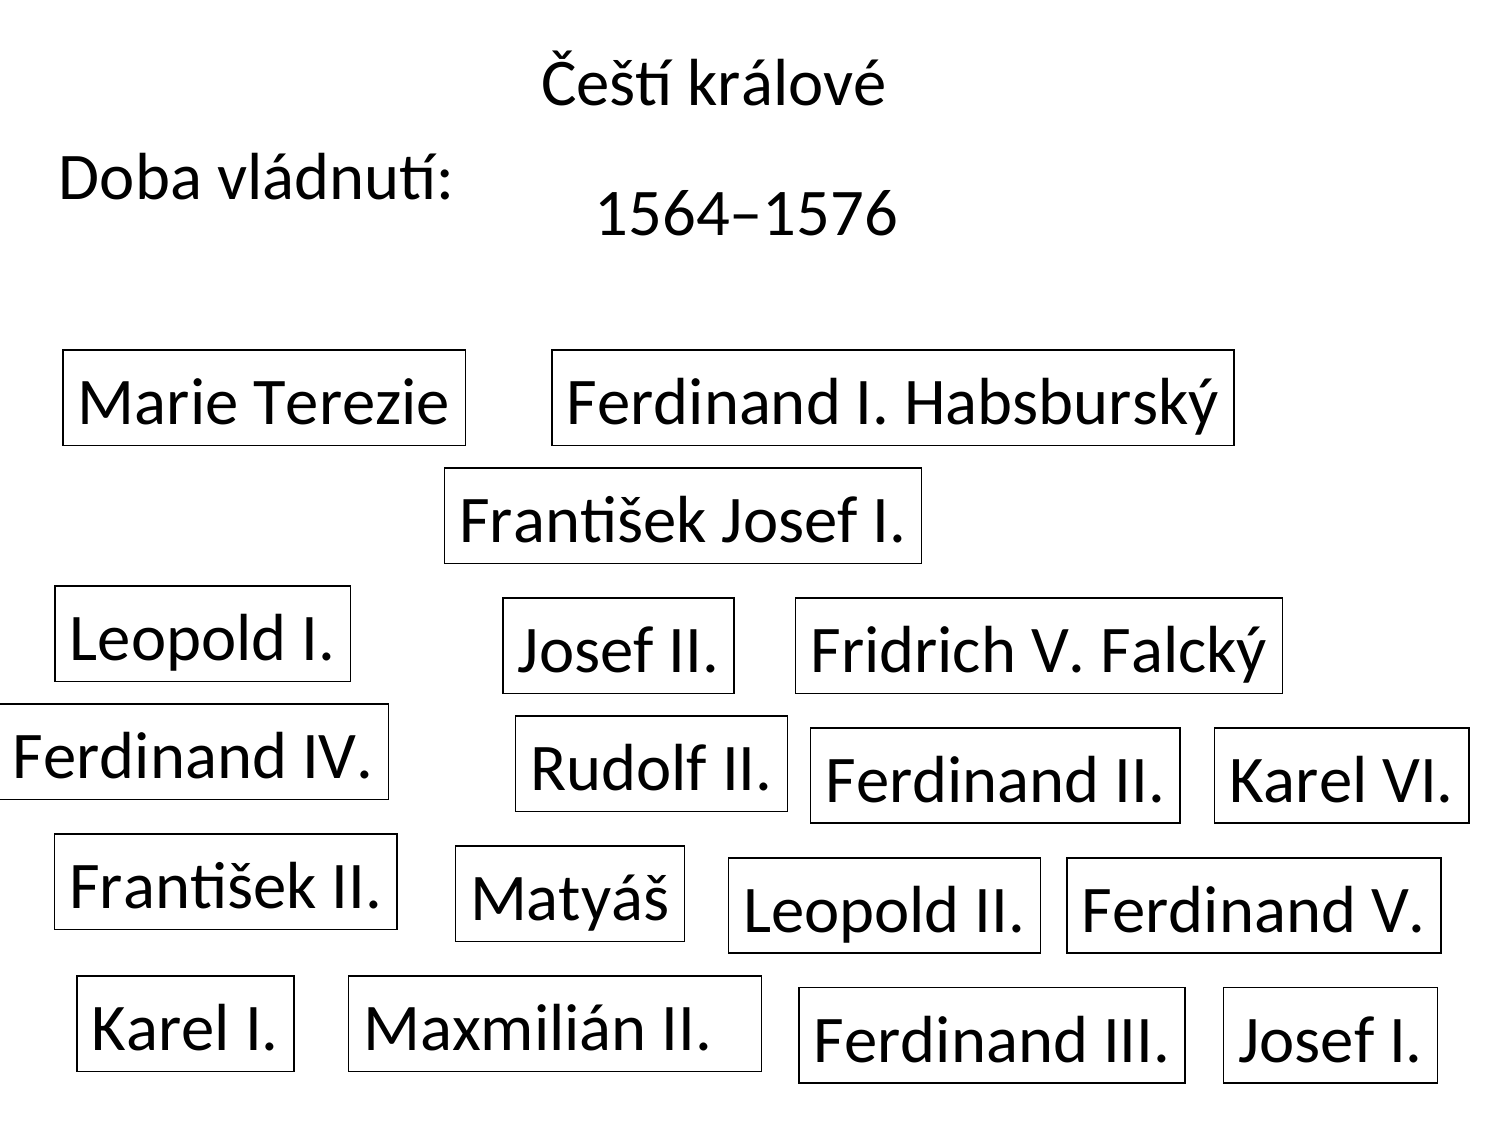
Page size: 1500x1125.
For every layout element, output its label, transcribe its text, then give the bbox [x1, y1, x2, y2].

text_box František Josef I. [444, 467, 922, 564]
text_box Čeští králové [526, 30, 903, 127]
text_box Josef I. [1223, 987, 1438, 1084]
text_box Matyáš [455, 846, 685, 942]
text_box Leopold II. [728, 857, 1041, 954]
text_box Rudolf II. [515, 716, 788, 812]
text_box Ferdinand V. [1067, 857, 1441, 954]
text_box Fridrich V. Falcký [795, 597, 1283, 694]
text_box Ferdinand IV. [0, 704, 389, 800]
text_box Josef II. [503, 597, 735, 694]
text_box Ferdinand I. Habsburský [551, 349, 1234, 446]
text_box Karel I. [77, 976, 294, 1072]
text_box František II. [54, 834, 398, 930]
text_box Leopold I. [55, 586, 351, 682]
text_box Ferdinand III. [798, 987, 1186, 1084]
text_box 1564–1576 [549, 160, 913, 257]
text_box Maxmilián II. [348, 976, 762, 1072]
text_box Ferdinand II. [810, 727, 1181, 824]
text_box Doba vládnutí: [44, 125, 470, 221]
text_box Karel VI. [1214, 727, 1469, 824]
text_box Marie Terezie [63, 349, 466, 446]
